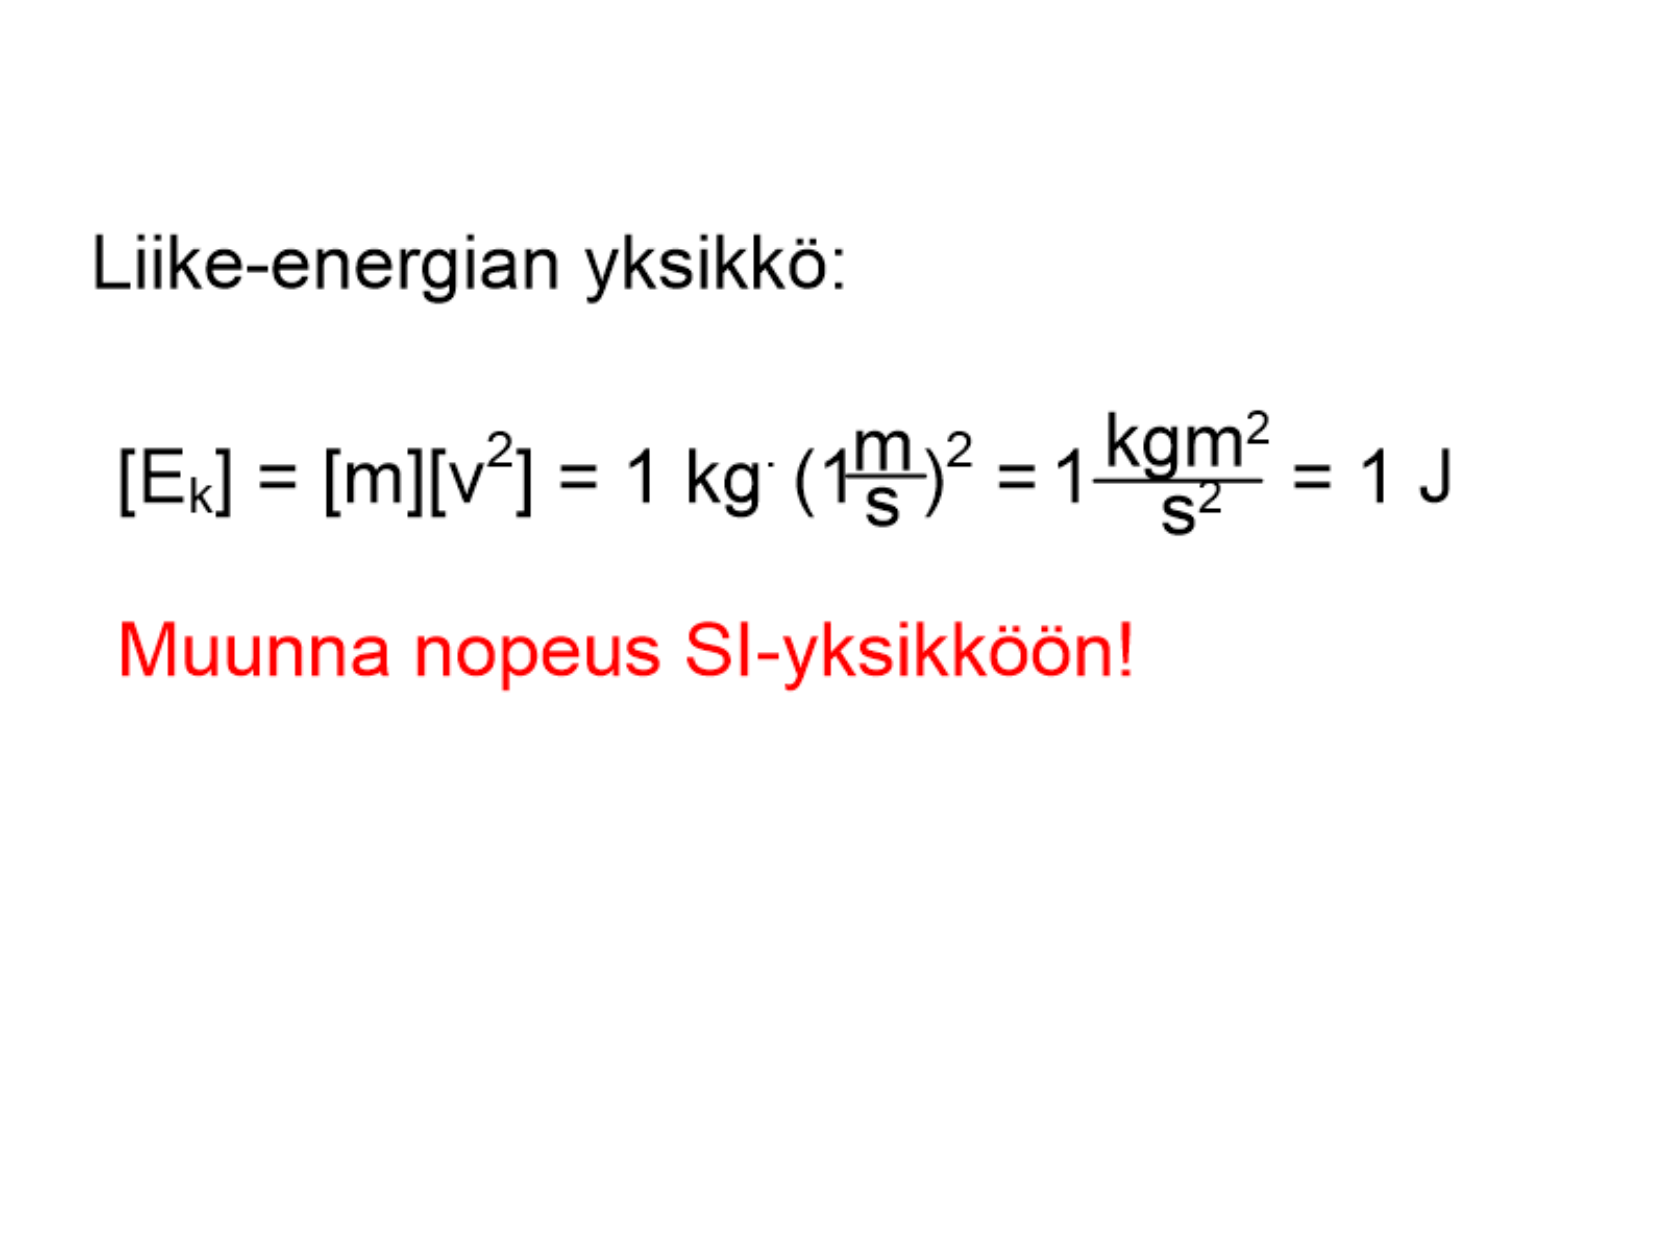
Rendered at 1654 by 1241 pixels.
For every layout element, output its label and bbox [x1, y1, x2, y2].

picture [35, 129, 1584, 770]
